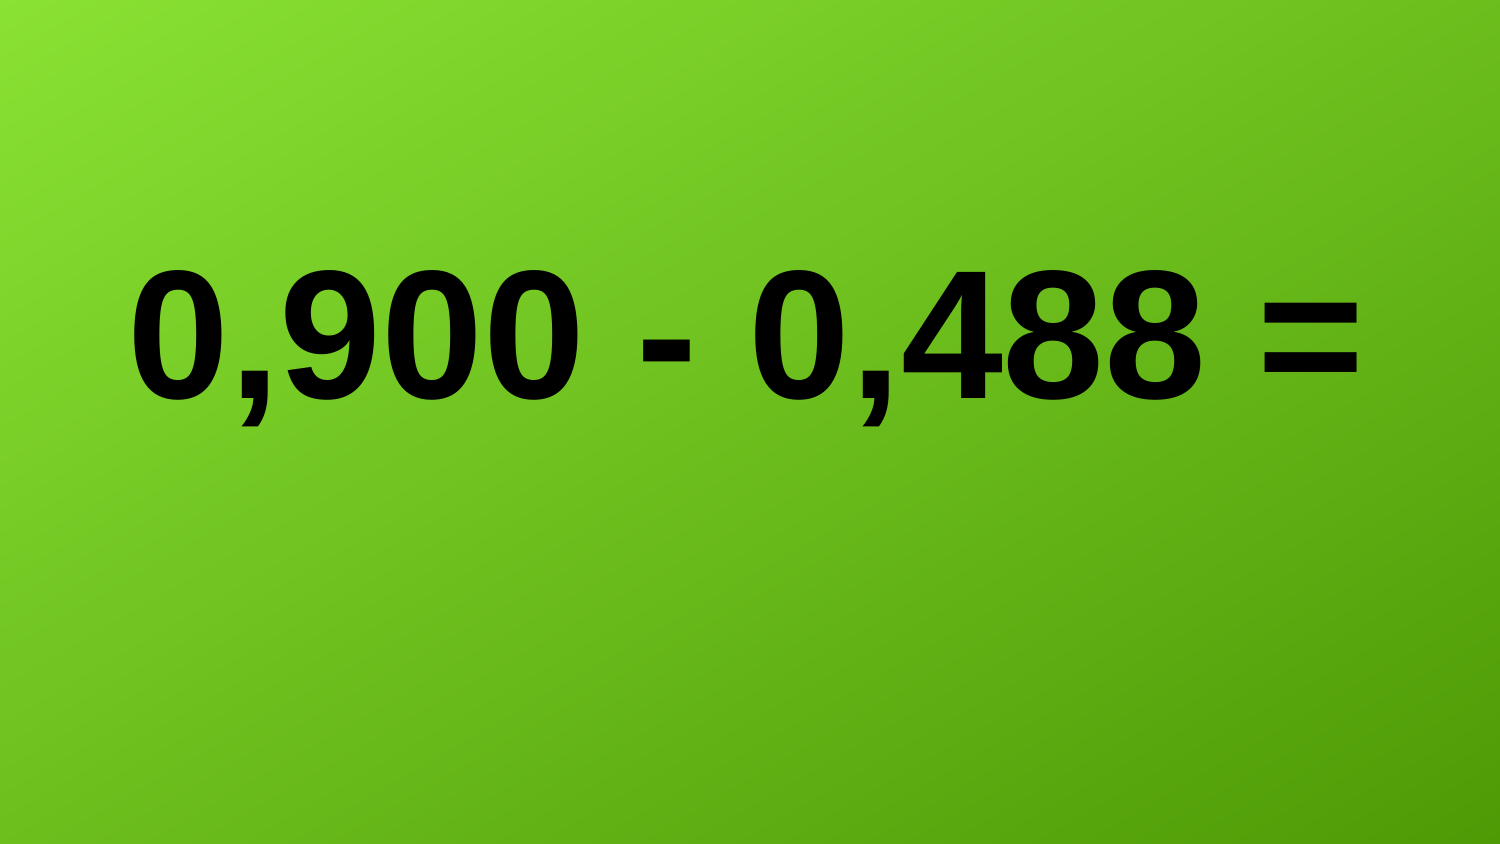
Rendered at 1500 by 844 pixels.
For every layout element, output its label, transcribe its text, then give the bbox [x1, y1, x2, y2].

text_box 0,900 - 0,488 = [112, 259, 1388, 450]
